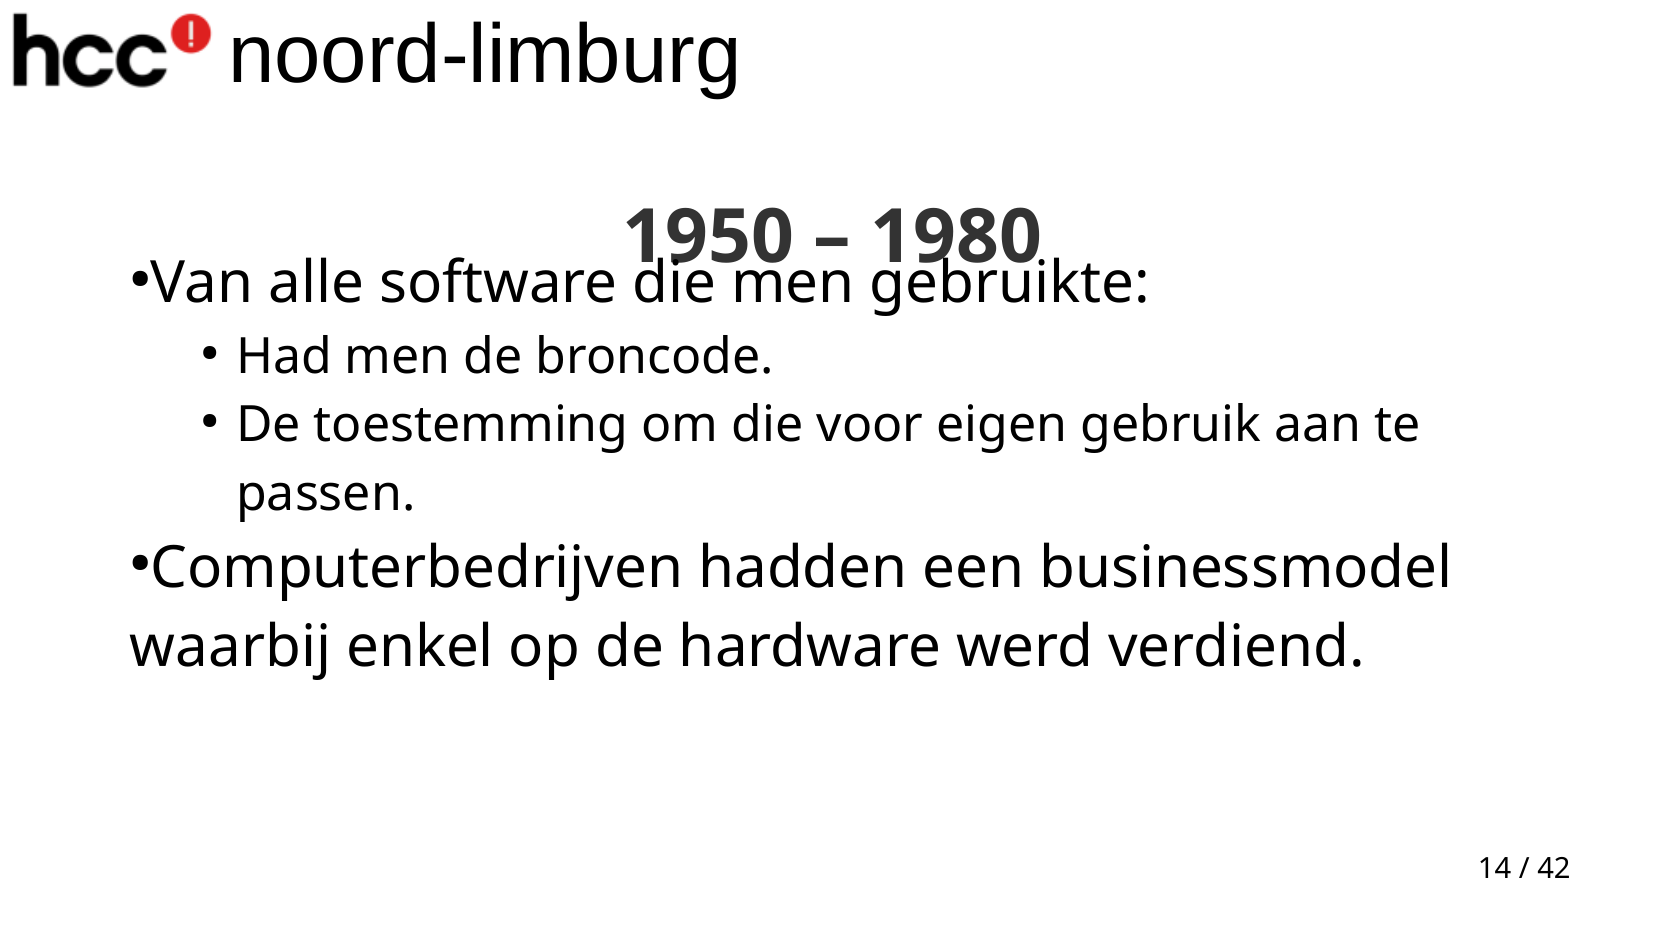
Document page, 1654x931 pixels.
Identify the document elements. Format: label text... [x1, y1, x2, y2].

subtitle Van alle software die men gebruikte: Had men de broncode. De toestemming om die voor eigen gebruik aan te passen. Computerbedrijven hadden een businessmodel waarbij enkel op de hardware werd verdiend. [129, 273, 1536, 652]
title 1950 – 1980 [129, 144, 1536, 273]
picture [11, 11, 214, 91]
